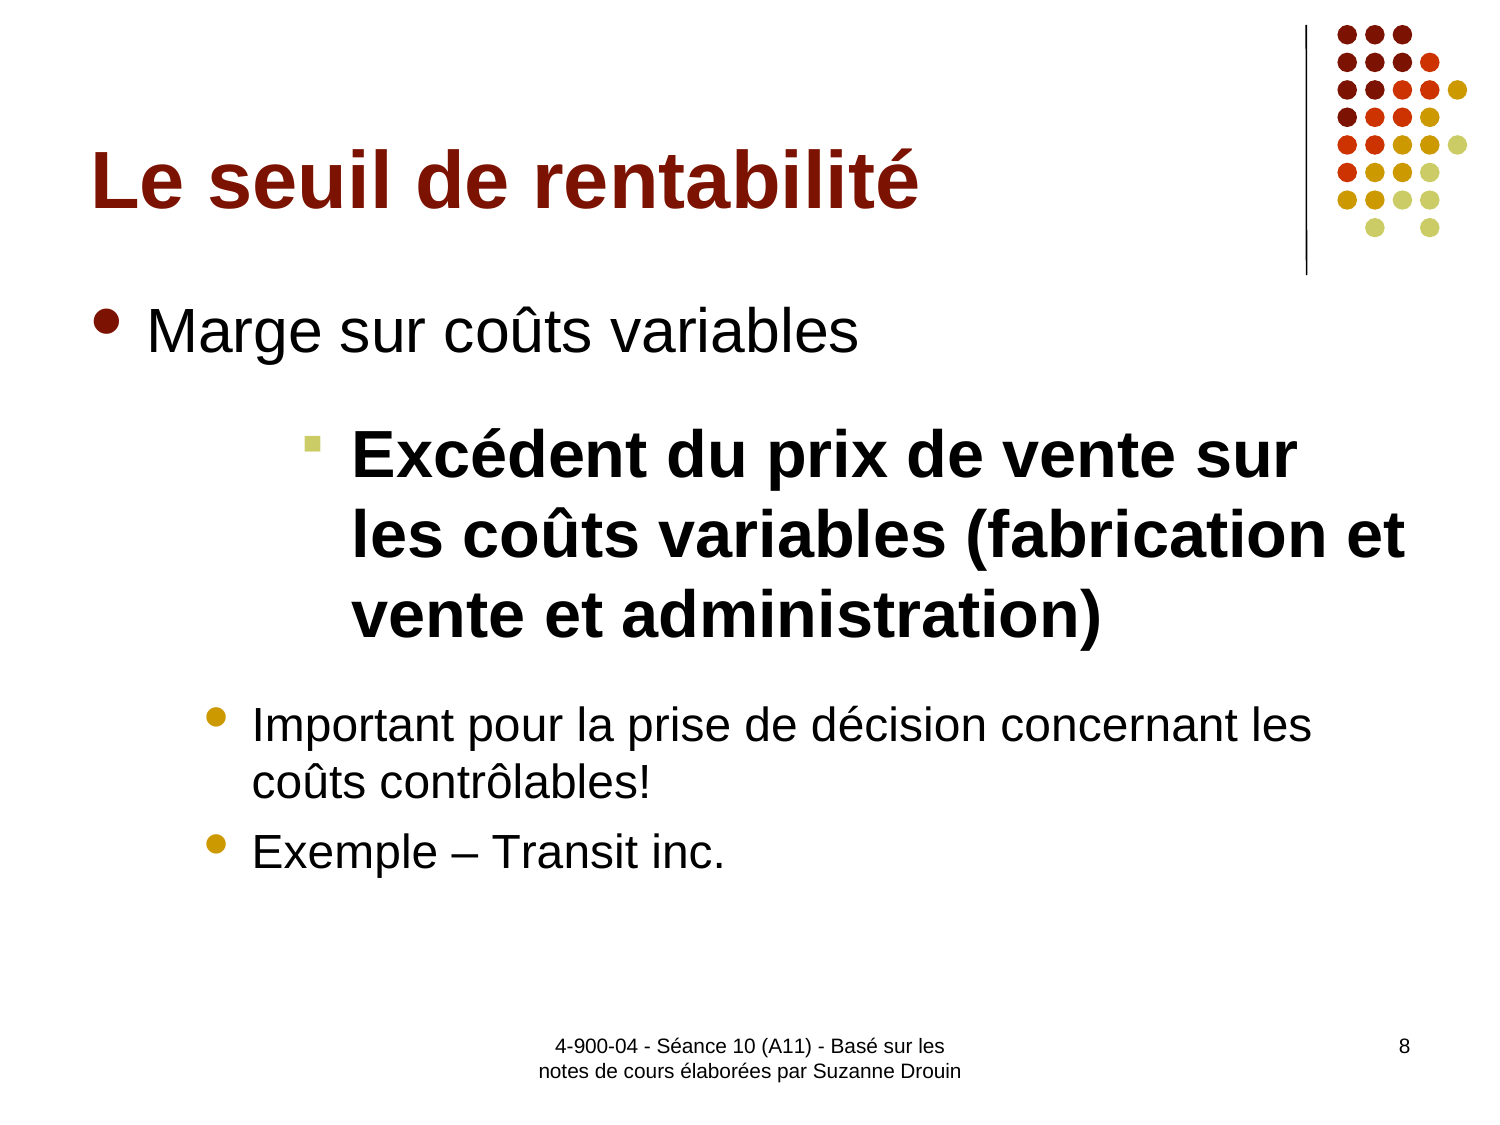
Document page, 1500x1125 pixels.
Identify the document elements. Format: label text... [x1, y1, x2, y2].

text_box Marge sur coûts variables Excédent du prix de vente sur les coûts variables (fabrication et vente et administration) Important pour la prise de décision concernant les coûts contrôlables! Exemple – Transit inc. [75, 282, 1426, 1006]
text_box 4-900-04 - Séance 10 (A11) - Basé sur les notes de cours élaborées par Suzanne Drouin [512, 1025, 988, 1101]
text_box <numéro> [1074, 1025, 1426, 1101]
text_box Le seuil de rentabilité [74, 20, 1313, 233]
